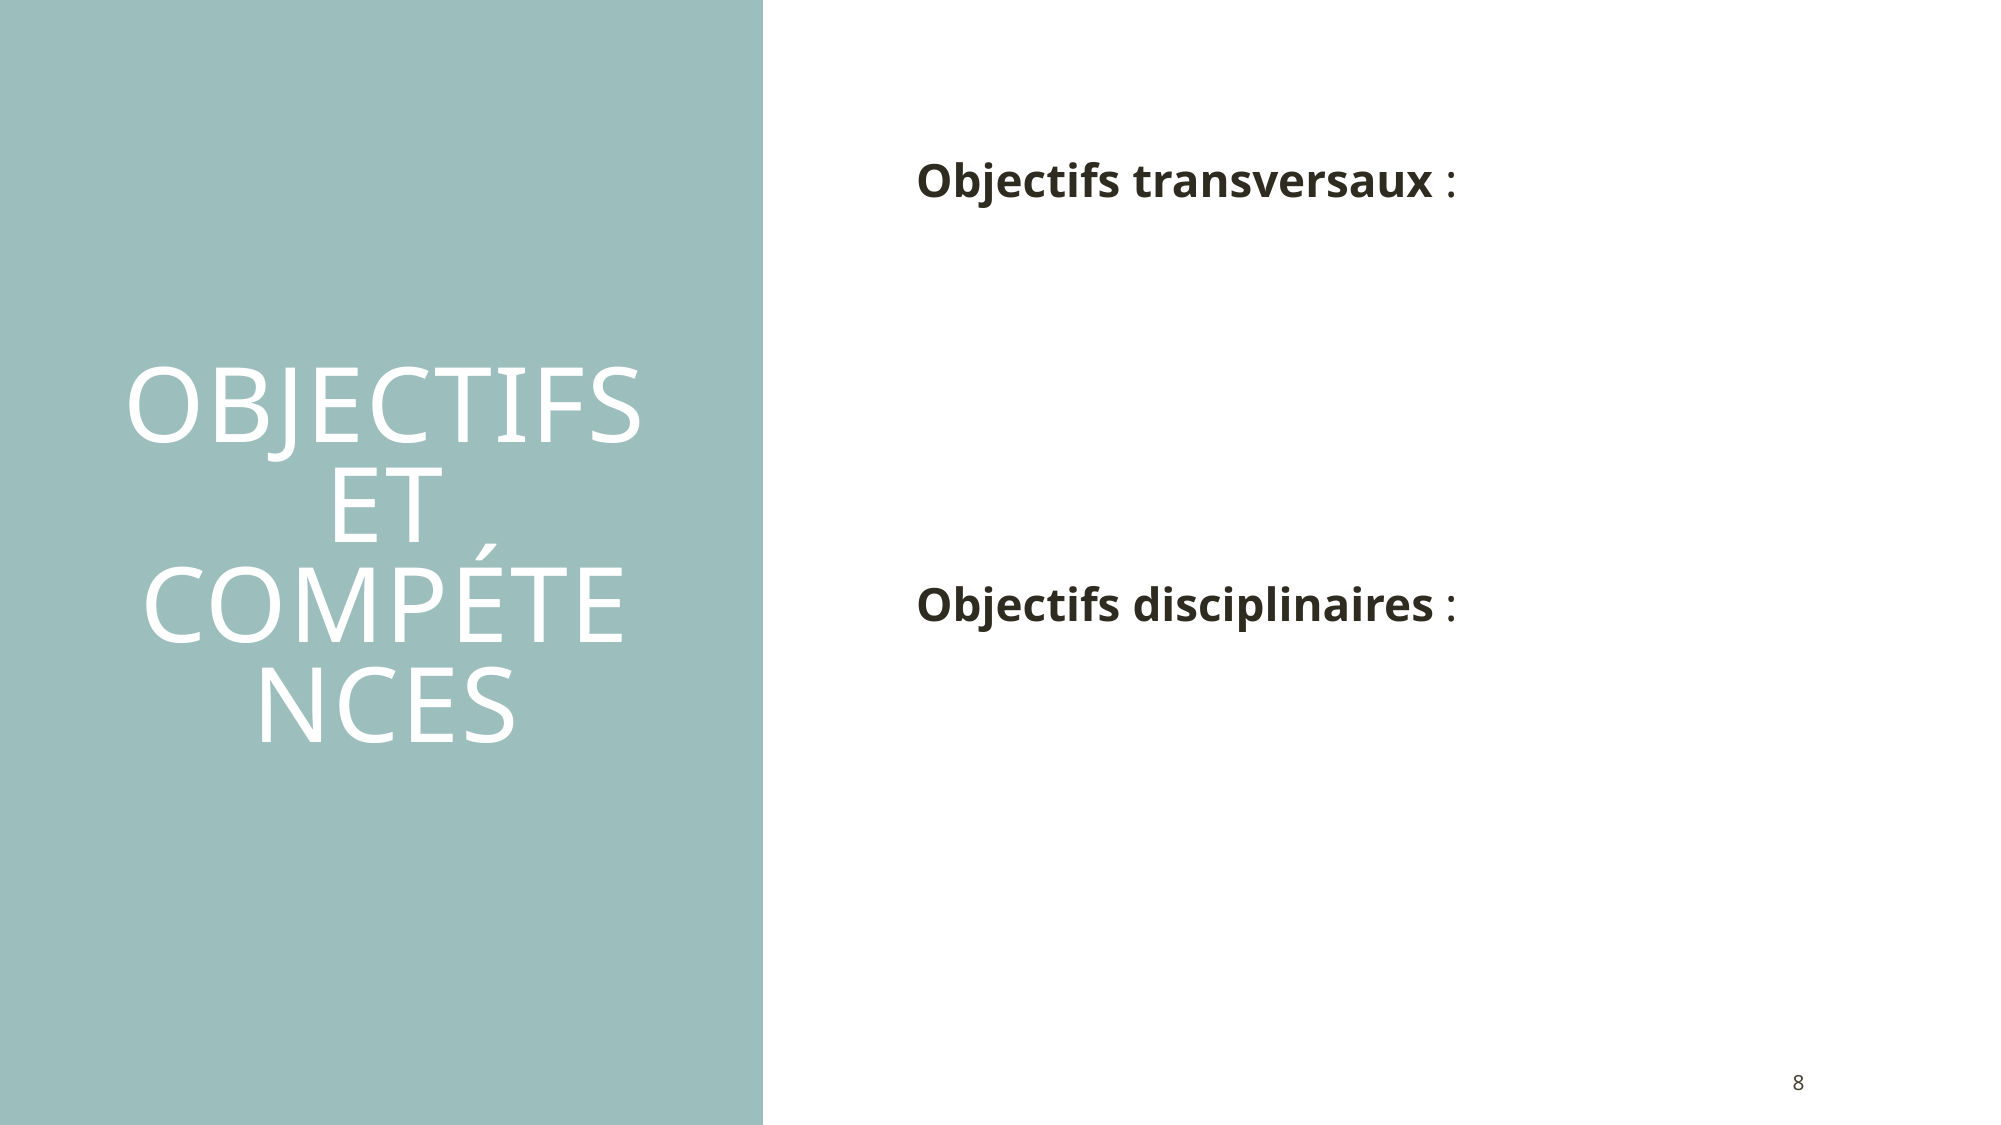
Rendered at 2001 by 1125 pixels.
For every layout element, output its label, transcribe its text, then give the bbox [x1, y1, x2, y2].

list Objectifs transversaux : Objectifs disciplinaires : [893, 149, 1871, 1036]
text_box 8 [1777, 1061, 1938, 1107]
title Objectifs et compétences [105, 105, 666, 1020]
text_box [0, 0, 763, 1125]
